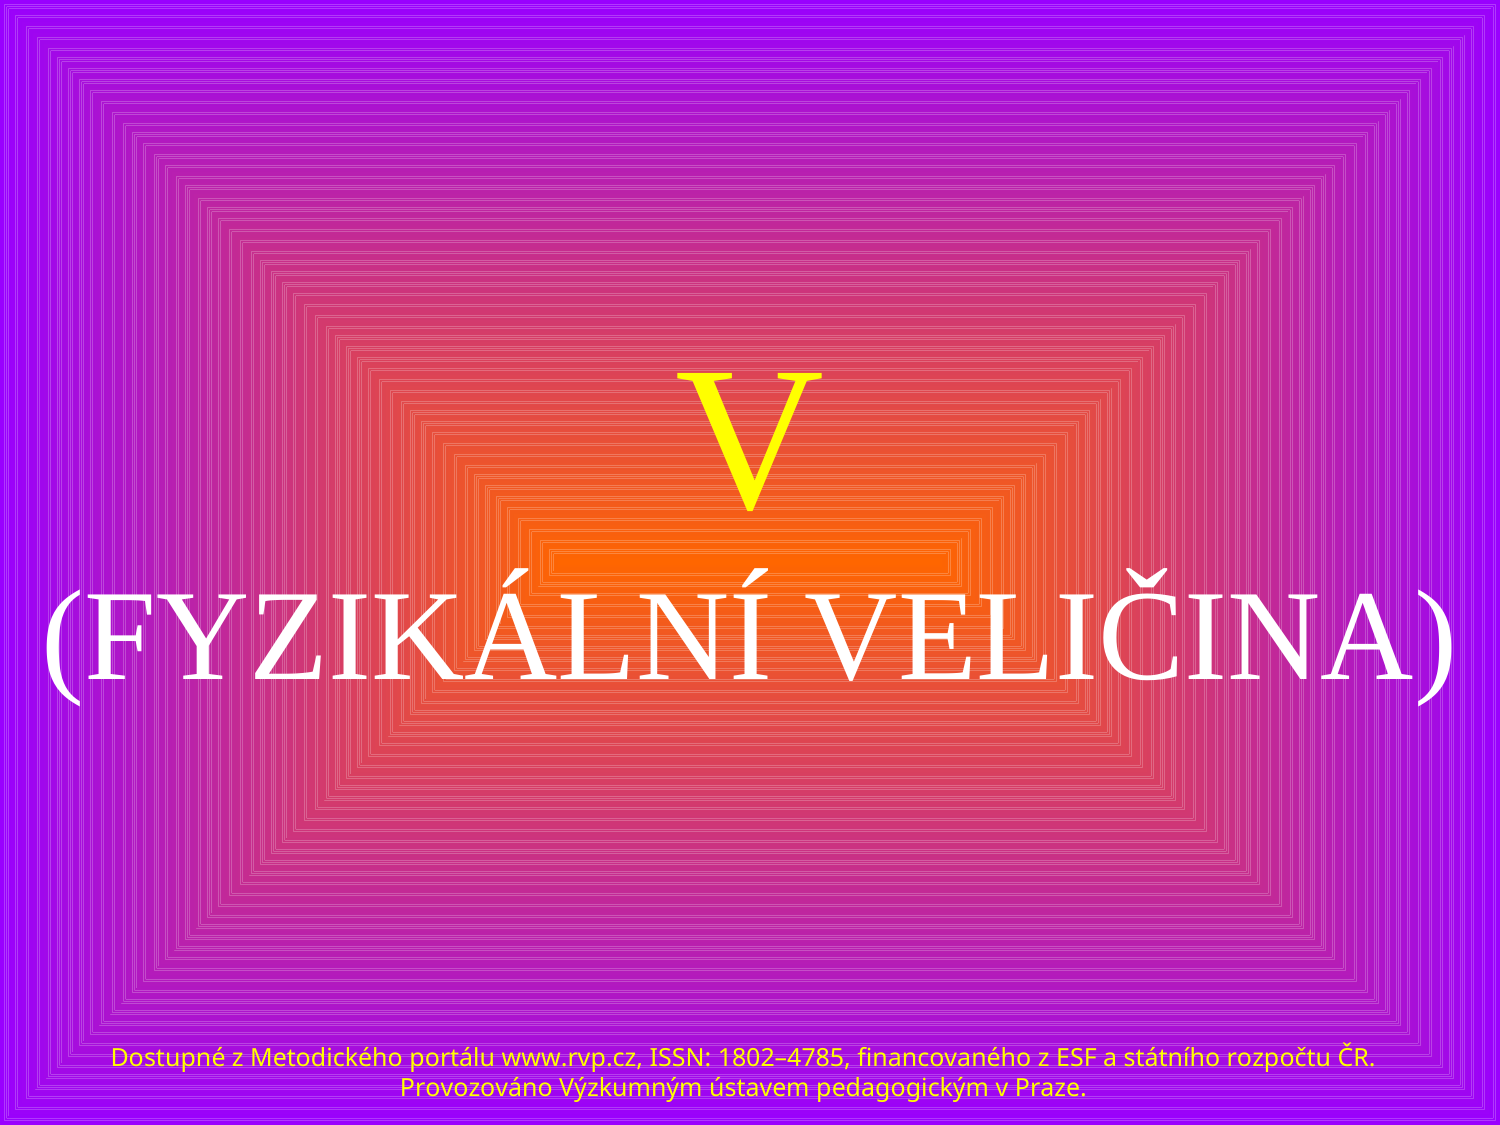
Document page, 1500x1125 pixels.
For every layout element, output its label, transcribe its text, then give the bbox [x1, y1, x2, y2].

text_box V (FYZIKÁLNÍ VELIČINA) [0, 295, 1500, 713]
text_box Dostupné z Metodického portálu www.rvp.cz, ISSN: 1802–4785, financovaného z ESF a státního rozpočtu ČR. Provozováno Výzkumným ústavem pedagogickým v Praze. [35, 1041, 1454, 1102]
